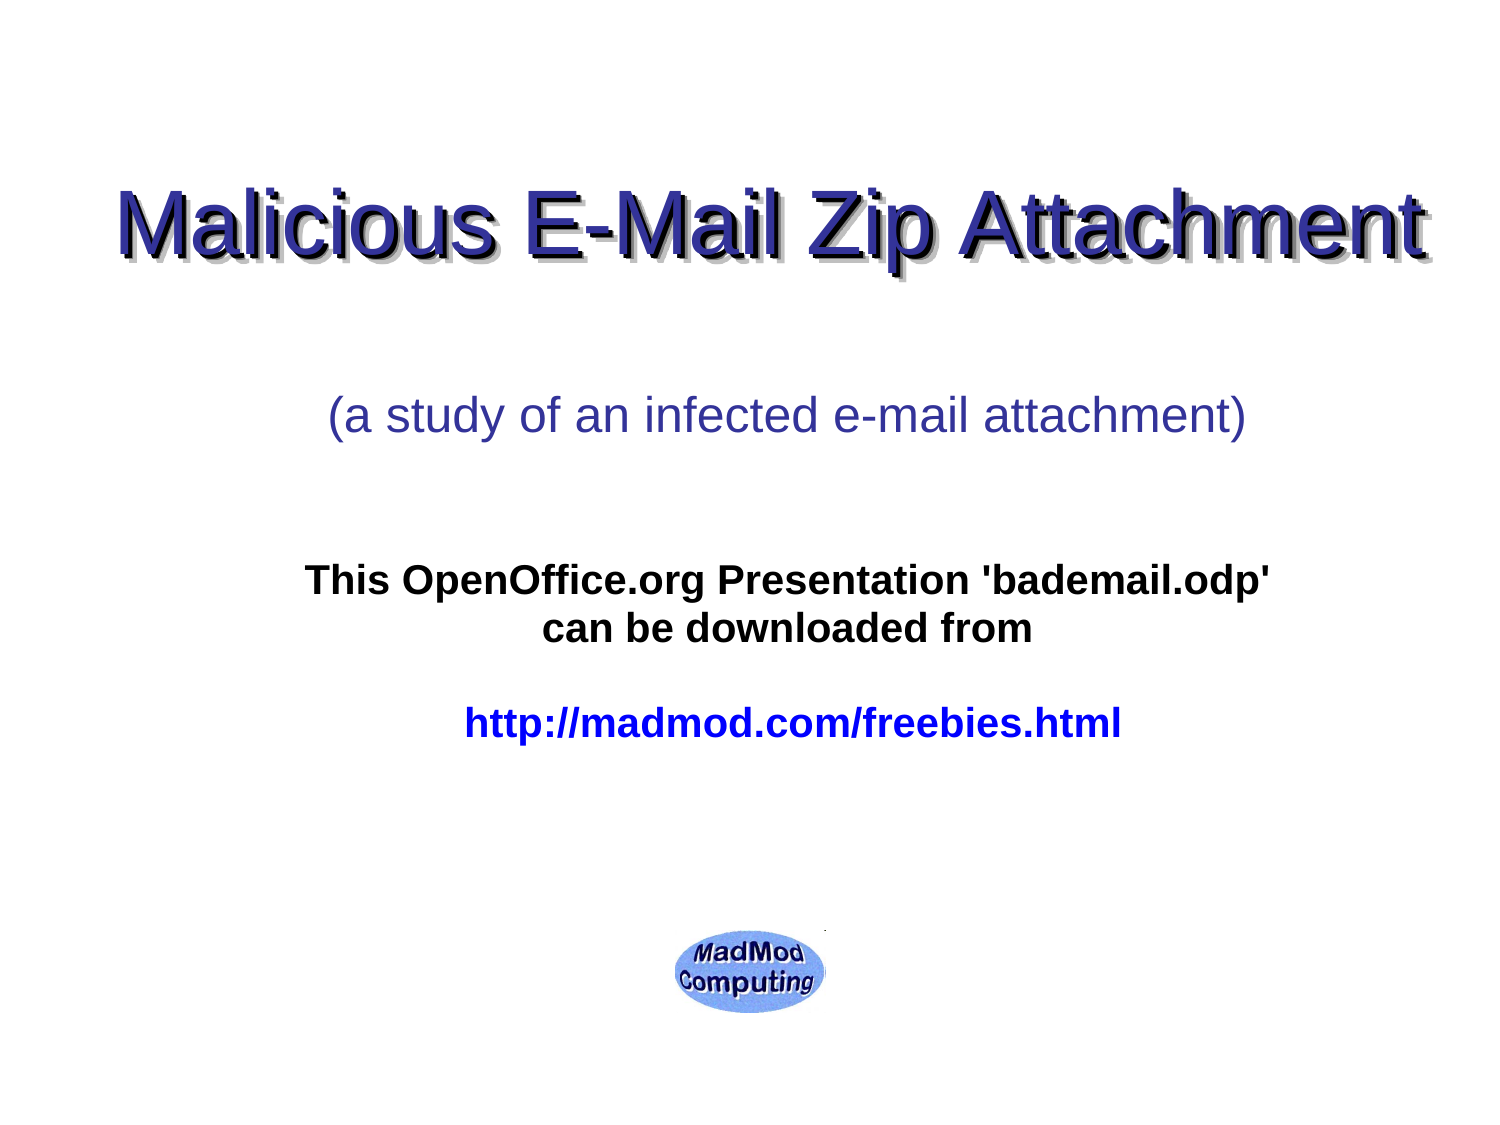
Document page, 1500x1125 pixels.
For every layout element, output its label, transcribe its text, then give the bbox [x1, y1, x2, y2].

subtitle This OpenOffice.org Presentation 'bademail.odp' can be downloaded from http://madmod.com/freebies.html [168, 557, 1332, 764]
text_box (a study of an infected e-mail attachment) [300, 375, 1276, 451]
title Malicious E-Mail Zip Attachment [75, 162, 1463, 284]
picture [675, 930, 826, 1013]
